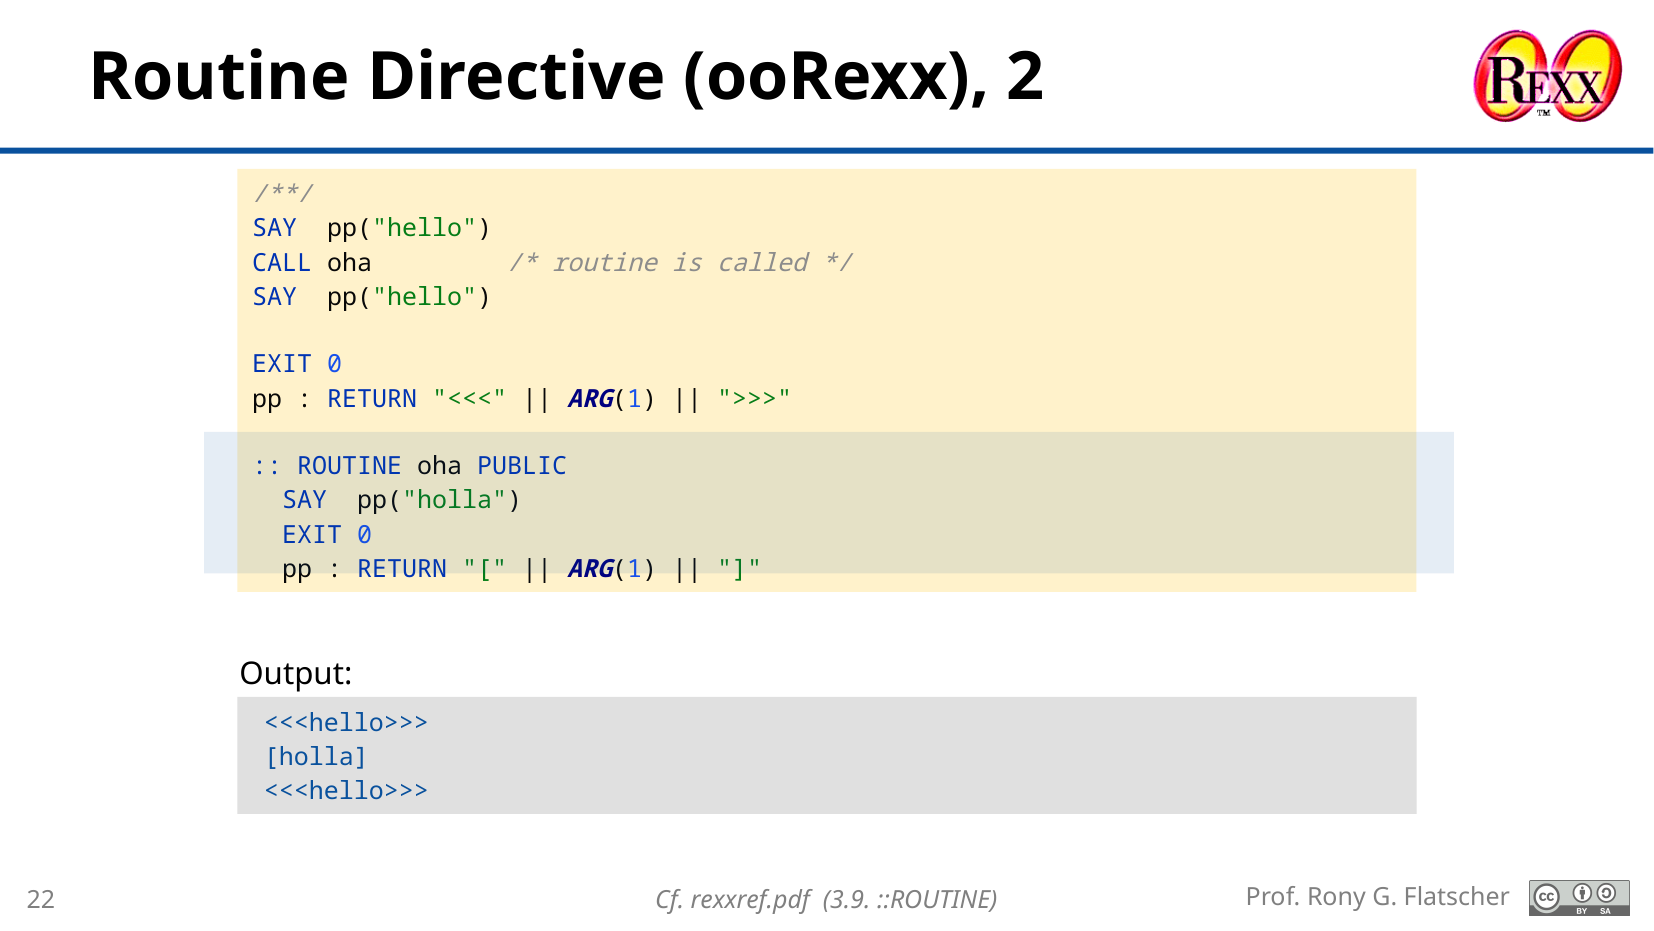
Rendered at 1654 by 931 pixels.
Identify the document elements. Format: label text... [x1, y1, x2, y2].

text_box [204, 431, 1454, 574]
text_box Output: [224, 643, 390, 700]
text_box /**/ SAY pp("hello") CALL oha /* routine is called */ SAY pp("hello") EXIT 0 pp : RETURN "<<<" || ARG(1) || ">>>" :: ROUTINE oha PUBLIC SAY pp("holla") EXIT 0 pp : RETURN "[" || ARG(1) || "]" [237, 168, 1417, 431]
title Routine Directive (ooRexx), 2 [29, 0, 1654, 148]
text_box Cf. rexxref.pdf (3.9. ::ROUTINE) [0, 874, 1654, 922]
text_box <<<hello>>> [holla] <<<hello>>> [237, 696, 1417, 810]
